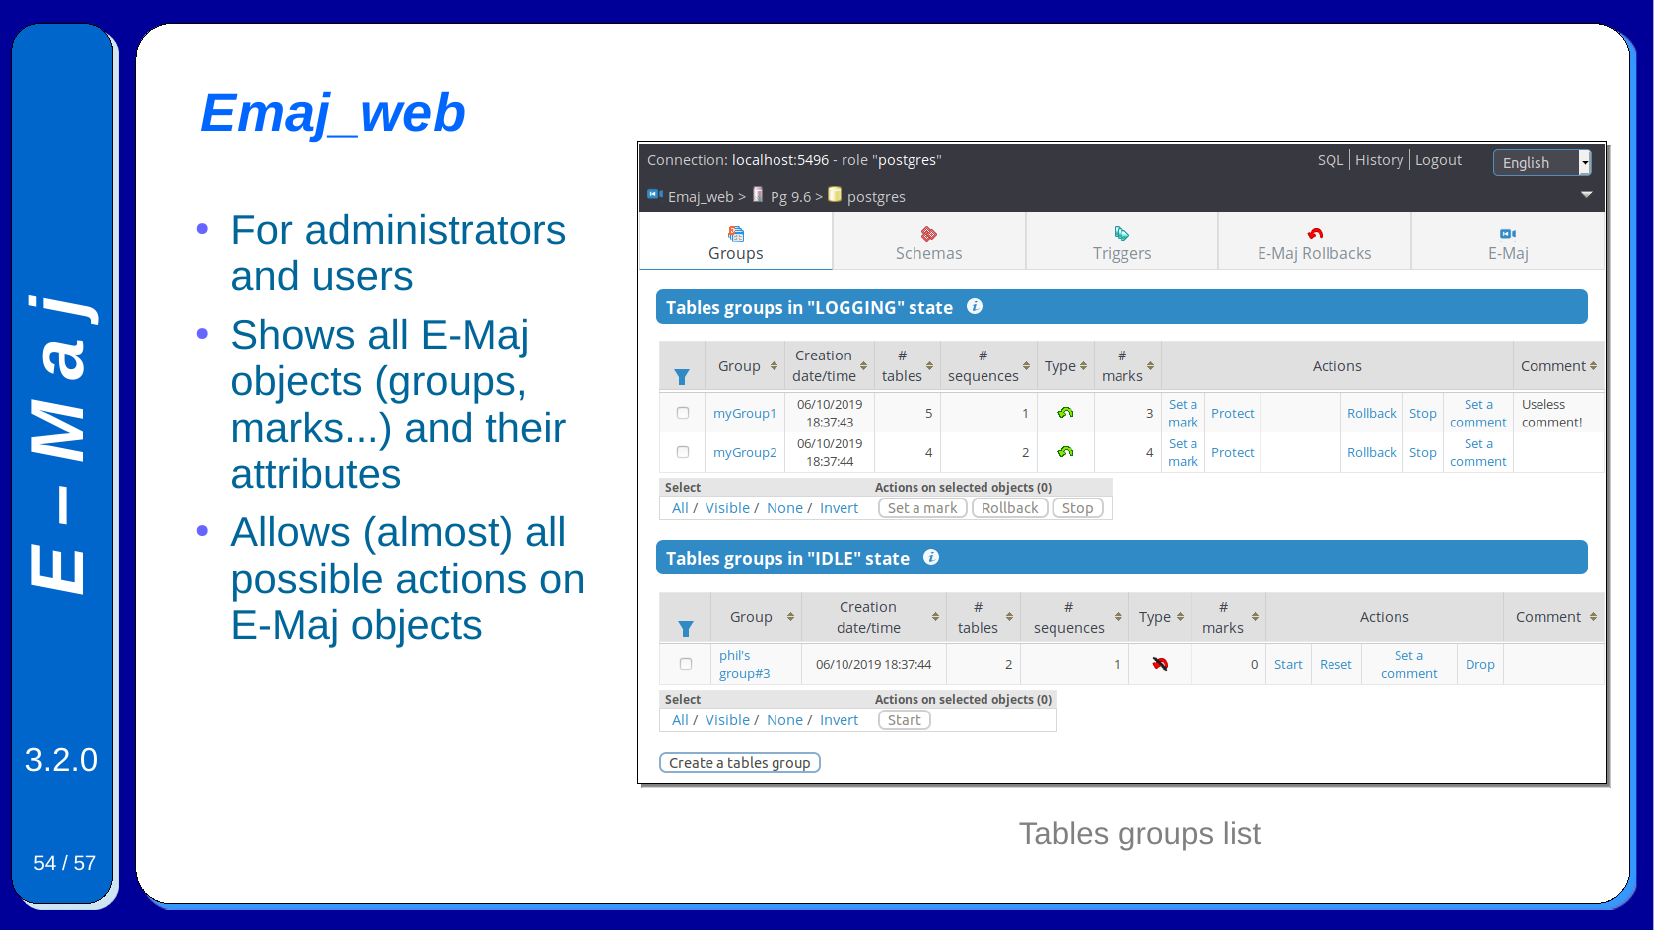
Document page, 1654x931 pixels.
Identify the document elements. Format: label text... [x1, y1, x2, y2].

title Emaj_web [200, 34, 1575, 191]
text_box Tables groups list [1003, 809, 1282, 859]
picture [637, 141, 1607, 784]
list For administrators and users Shows all E-Maj objects (groups, marks...) and their attributes Allows (almost) all possible actions on E-Maj objects [177, 206, 615, 697]
